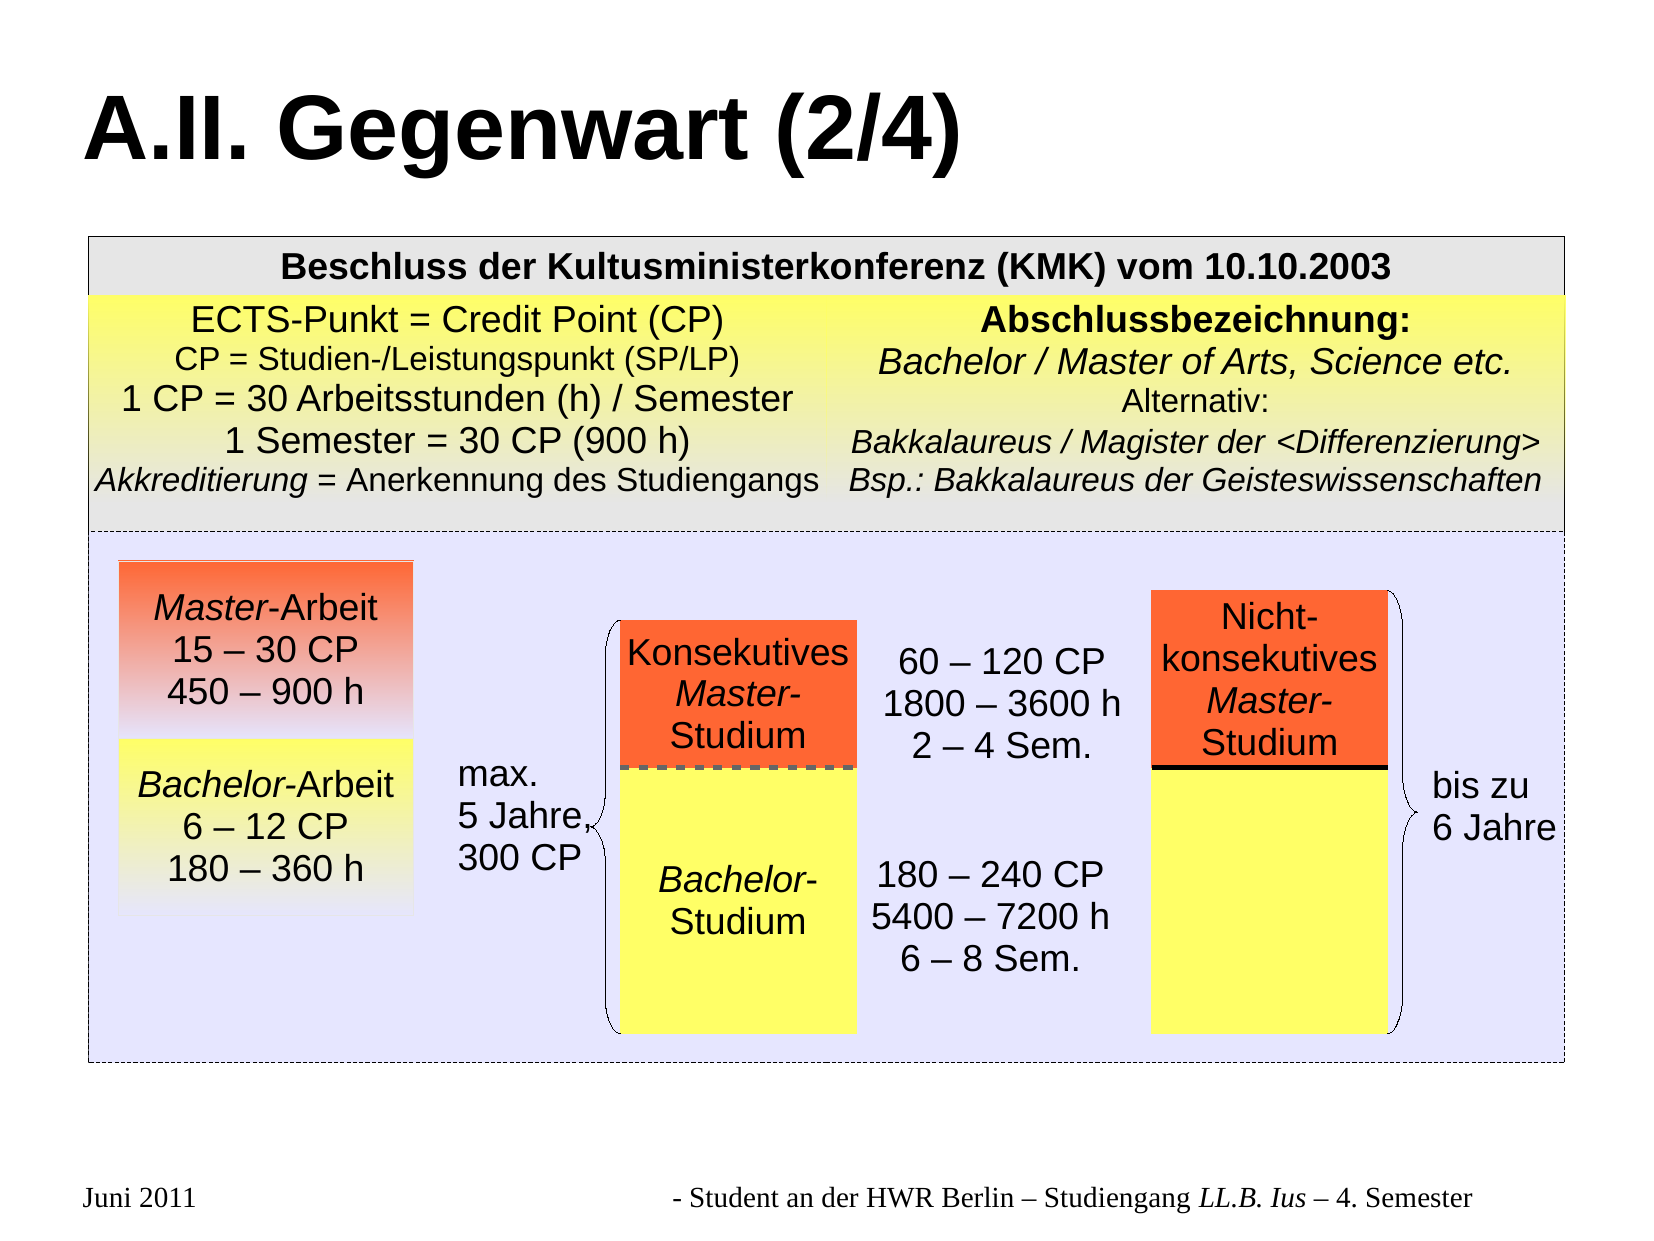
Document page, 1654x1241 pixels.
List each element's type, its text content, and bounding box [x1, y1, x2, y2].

text_box bis zu 6 Jahre [1417, 757, 1572, 857]
text_box [88, 502, 1565, 1063]
text_box Abschlussbezeichnung: Bachelor / Master of Arts, Science etc. Alternativ: Bakkalaureus / Magister der <Differenzierung> Bsp.: Bakkalaureus der Geisteswissenschaften [826, 295, 1565, 502]
text_box Konsekutives Master- Studium [620, 620, 857, 768]
text_box ECTS-Punkt = Credit Point (CP) CP = Studien-/Leistungspunkt (SP/LP) 1 CP = 30 Arbeitsstunden (h) / Semester 1 Semester = 30 CP (900 h) Akkreditierung = Anerkennung des Studiengangs [88, 295, 826, 502]
text_box Master-Arbeit 15 – 30 CP 450 – 900 h [118, 561, 414, 738]
text_box [88, 236, 1565, 295]
text_box Bachelor-Arbeit 6 – 12 CP 180 – 360 h [118, 738, 414, 916]
text_box Bachelor- Studium [620, 768, 857, 1034]
text_box max. 5 Jahre, 300 CP [442, 745, 608, 886]
text_box 60 – 120 CP 1800 – 3600 h 2 – 4 Sem. [867, 633, 1137, 775]
title A.II. Gegenwart (2/4) [82, 49, 1571, 207]
text_box 180 – 240 CP 5400 – 7200 h 6 – 8 Sem. [856, 846, 1125, 987]
text_box Beschluss der Kultusministerkonferenz (KMK) vom 10.10.2003 [265, 238, 1408, 295]
text_box Nicht- konsekutives Master- Studium [1151, 590, 1388, 768]
